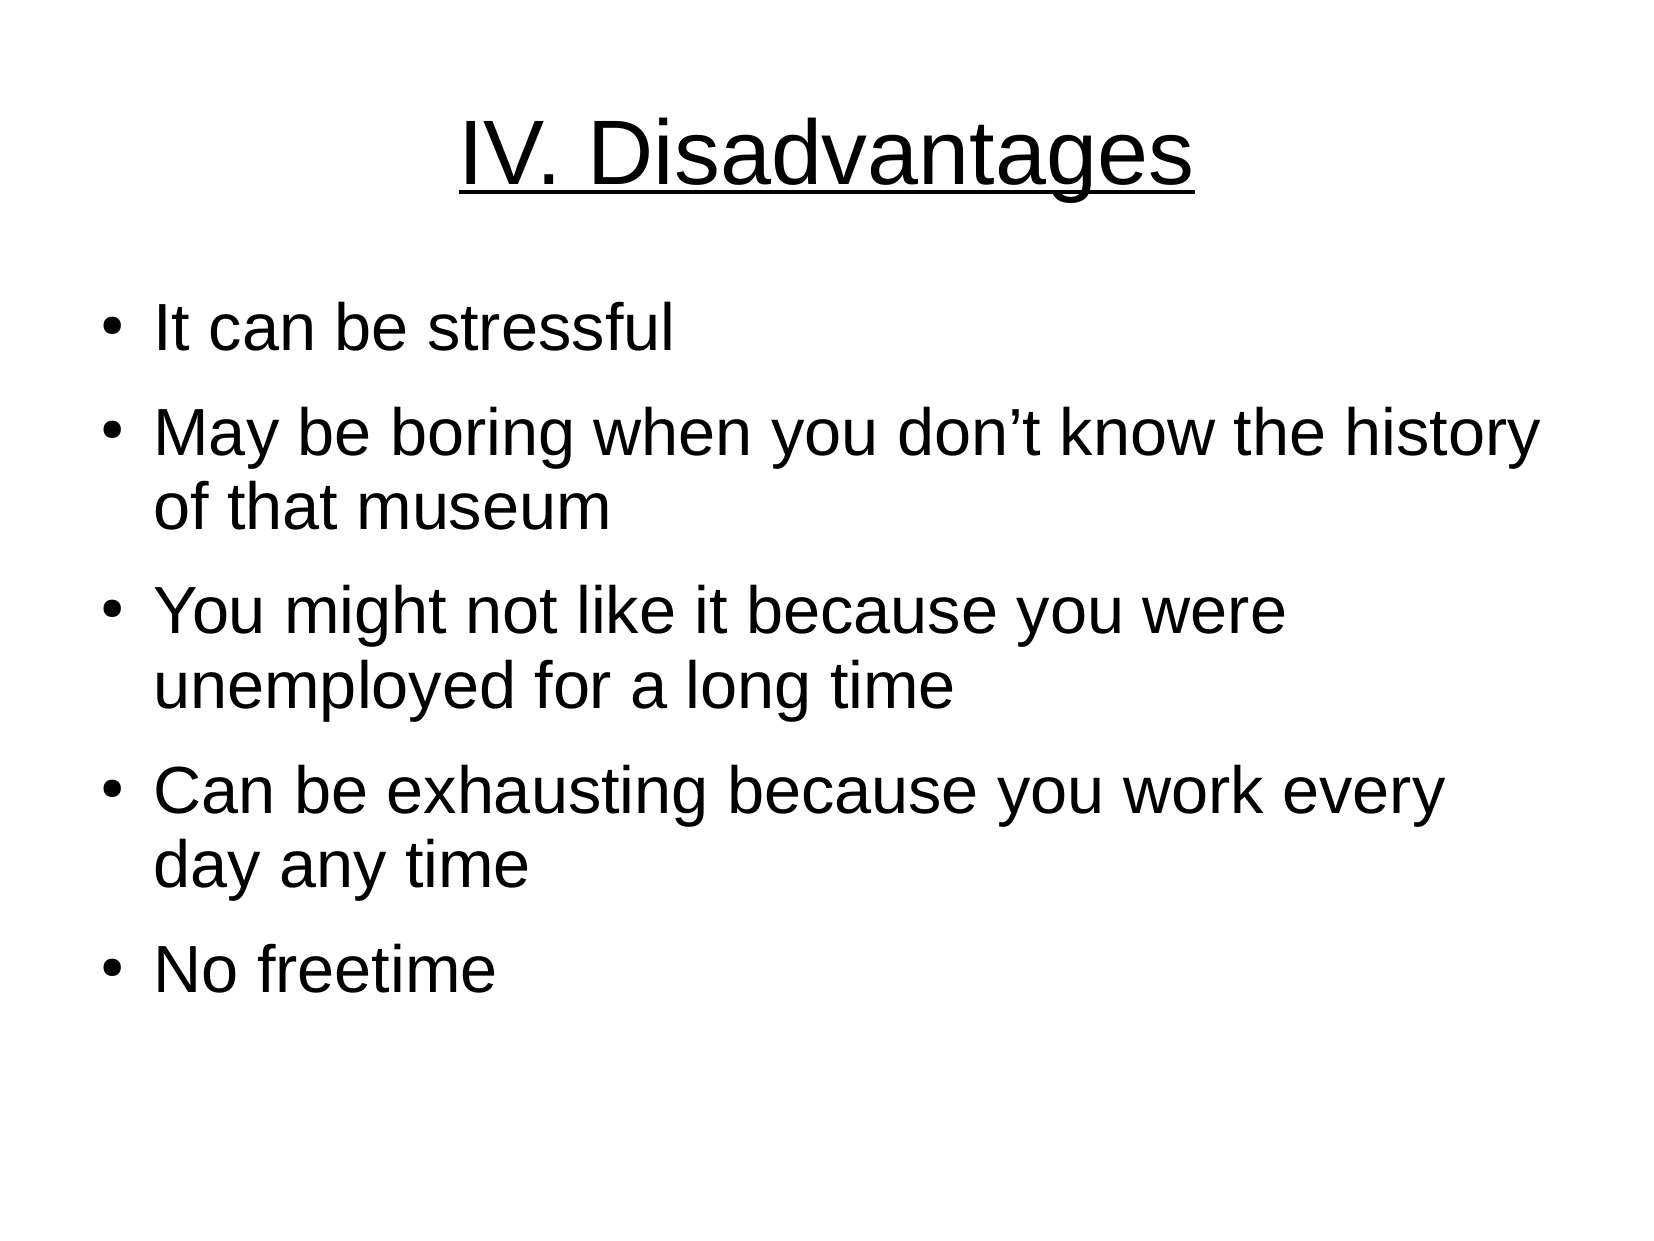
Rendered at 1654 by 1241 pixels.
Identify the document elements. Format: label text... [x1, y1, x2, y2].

title IV. Disadvantages [82, 49, 1571, 257]
list It can be stressful May be boring when you don’t know the history of that museum You might not like it because you were unemployed for a long time Can be exhausting because you work every day any time No freetime [82, 290, 1571, 1010]
